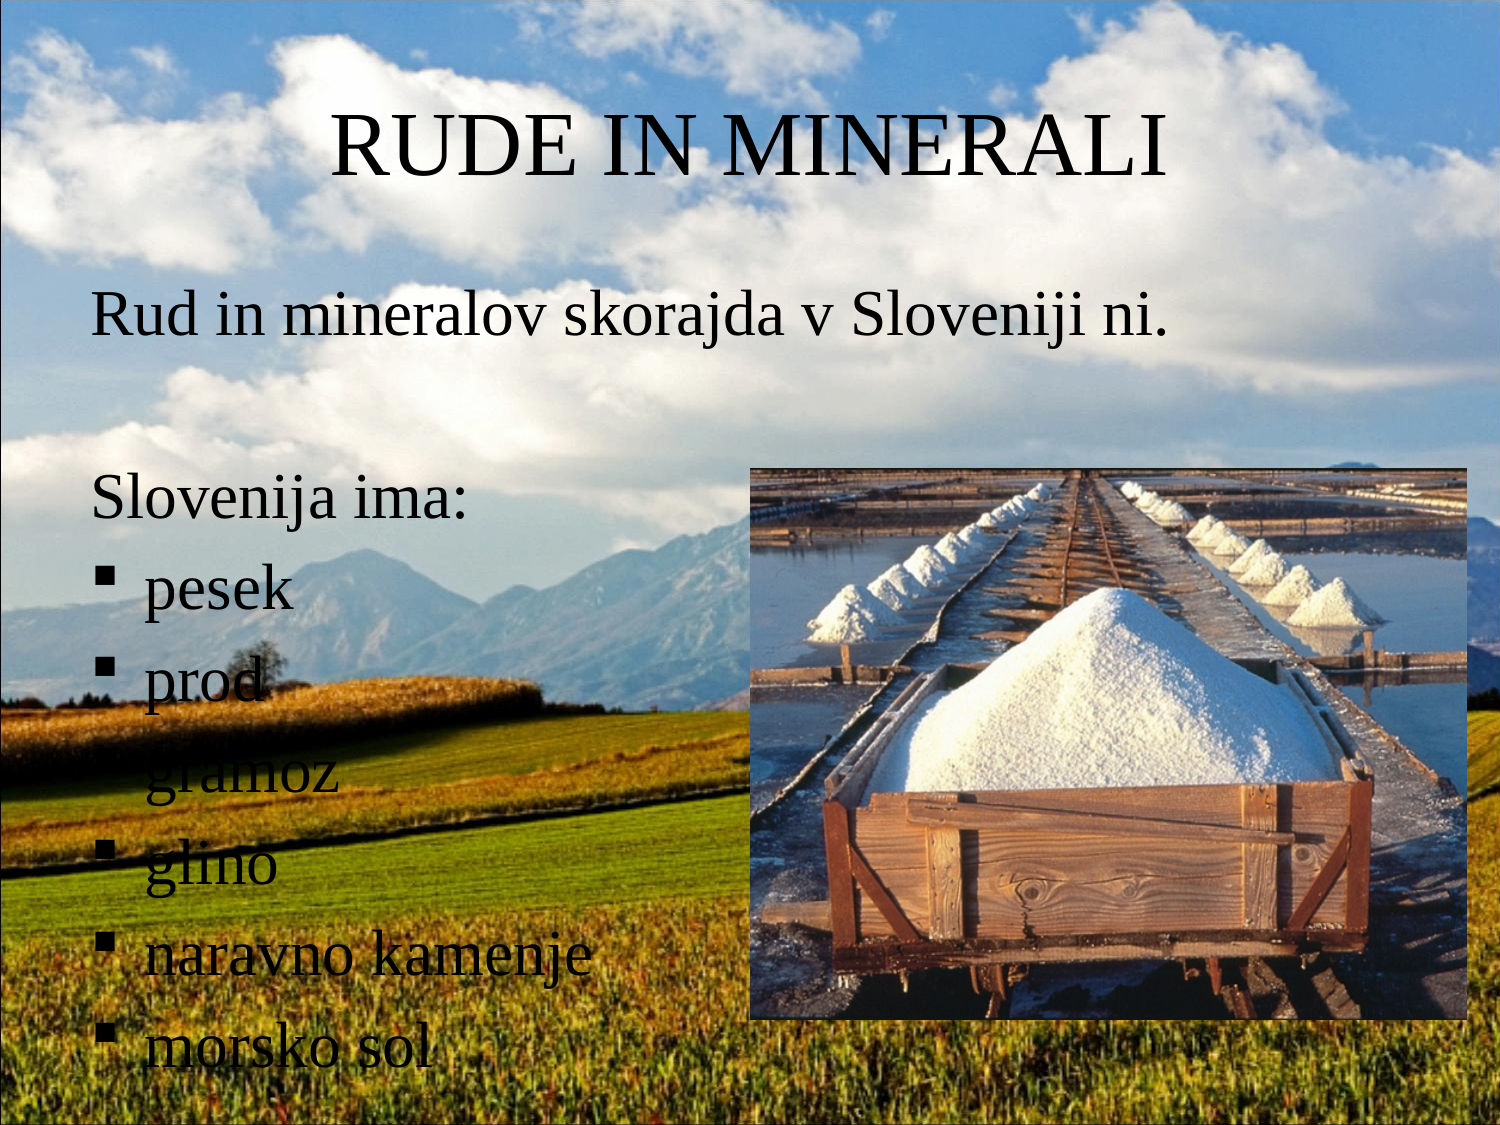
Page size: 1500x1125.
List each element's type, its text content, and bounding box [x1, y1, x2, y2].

picture [0, 0, 1500, 1125]
list Rud in mineralov skorajda v Sloveniji ni. Slovenija ima: pesek prod gramoz glino naravno kamenje morsko sol [75, 262, 1425, 1090]
title RUDE IN MINERALI [75, 45, 1425, 233]
